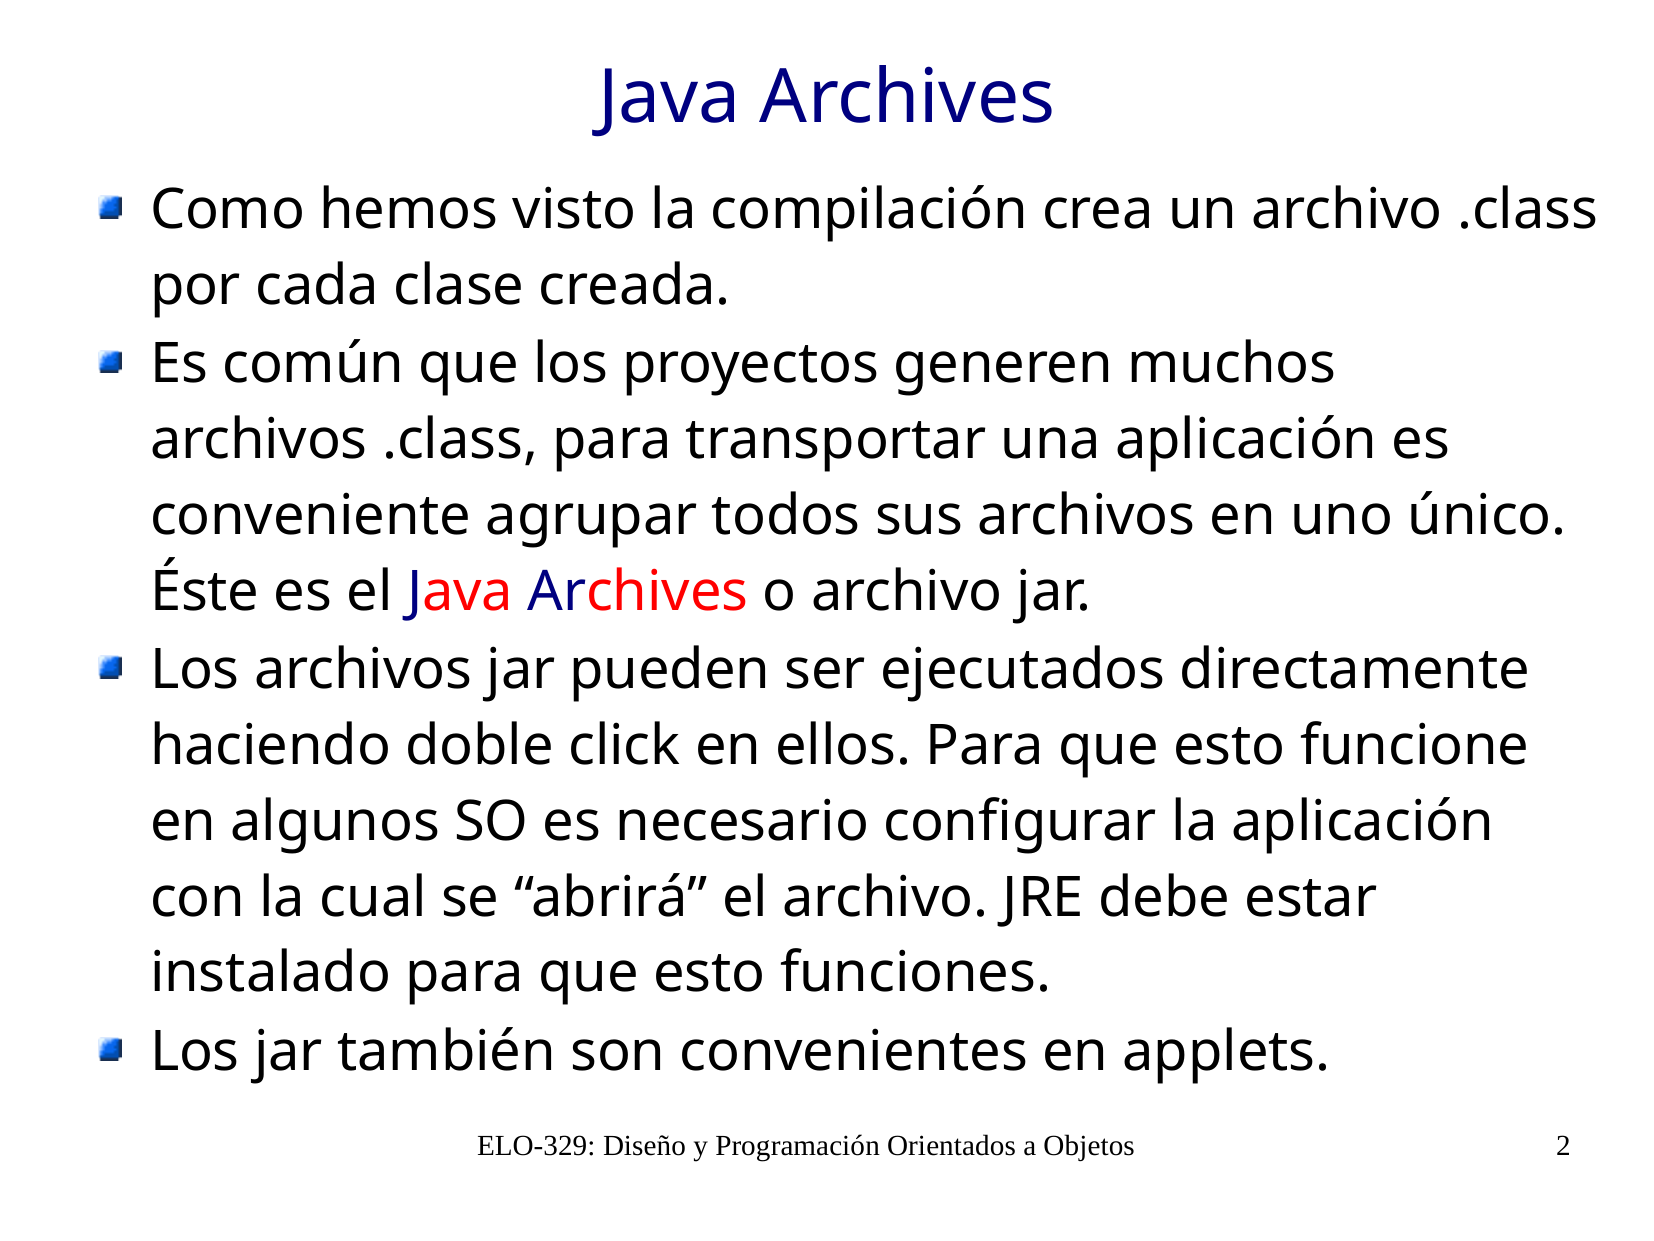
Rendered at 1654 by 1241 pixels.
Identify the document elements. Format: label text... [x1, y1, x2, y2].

title Java Archives [82, 43, 1571, 145]
list Como hemos visto la compilación crea un archivo .class por cada clase creada. Es común que los proyectos generen muchos archivos .class, para transportar una aplicación es conveniente agrupar todos sus archivos en uno único. Éste es el Java Archives o archivo jar. Los archivos jar pueden ser ejecutados directamente haciendo doble click en ellos. Para que esto funcione en algunos SO es necesario configurar la aplicación con la cual se “abrirá” el archivo. JRE debe estar instalado para que esto funciones. Los jar también son convenientes en applets. [81, 169, 1604, 1099]
